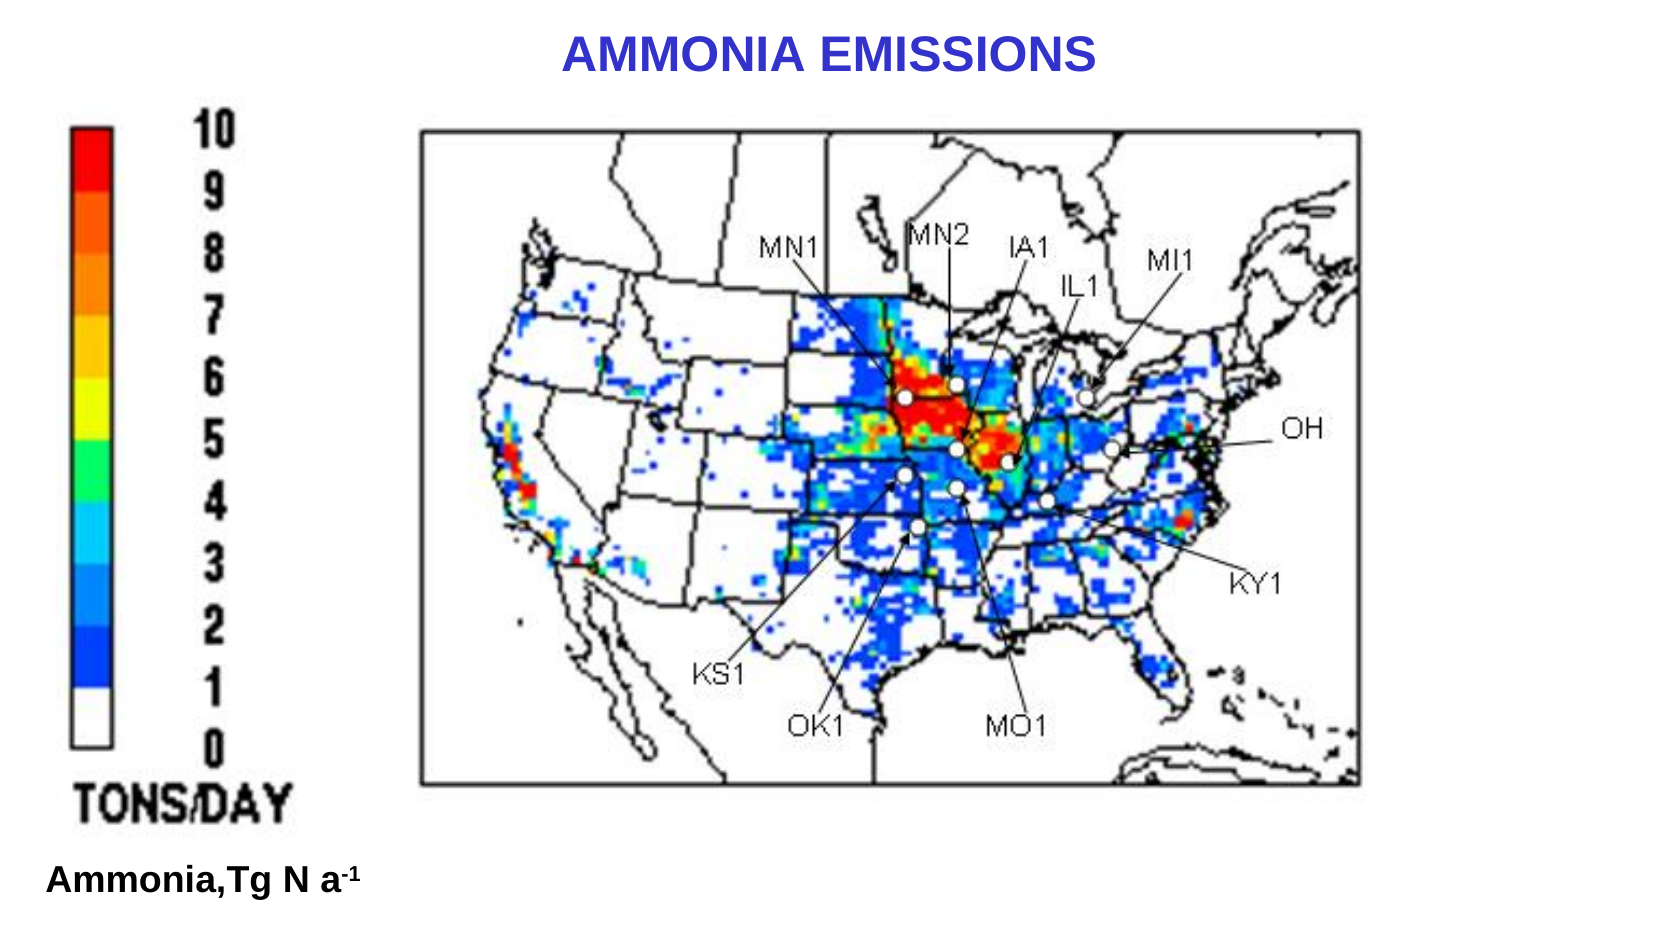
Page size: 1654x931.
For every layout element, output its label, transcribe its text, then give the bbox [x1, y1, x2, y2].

text_box Ammonia,Tg N a-1 [37, 847, 369, 908]
title AMMONIA EMISSIONS [4, 13, 1654, 90]
chart [1167, 76, 1492, 154]
picture [56, 90, 1609, 881]
